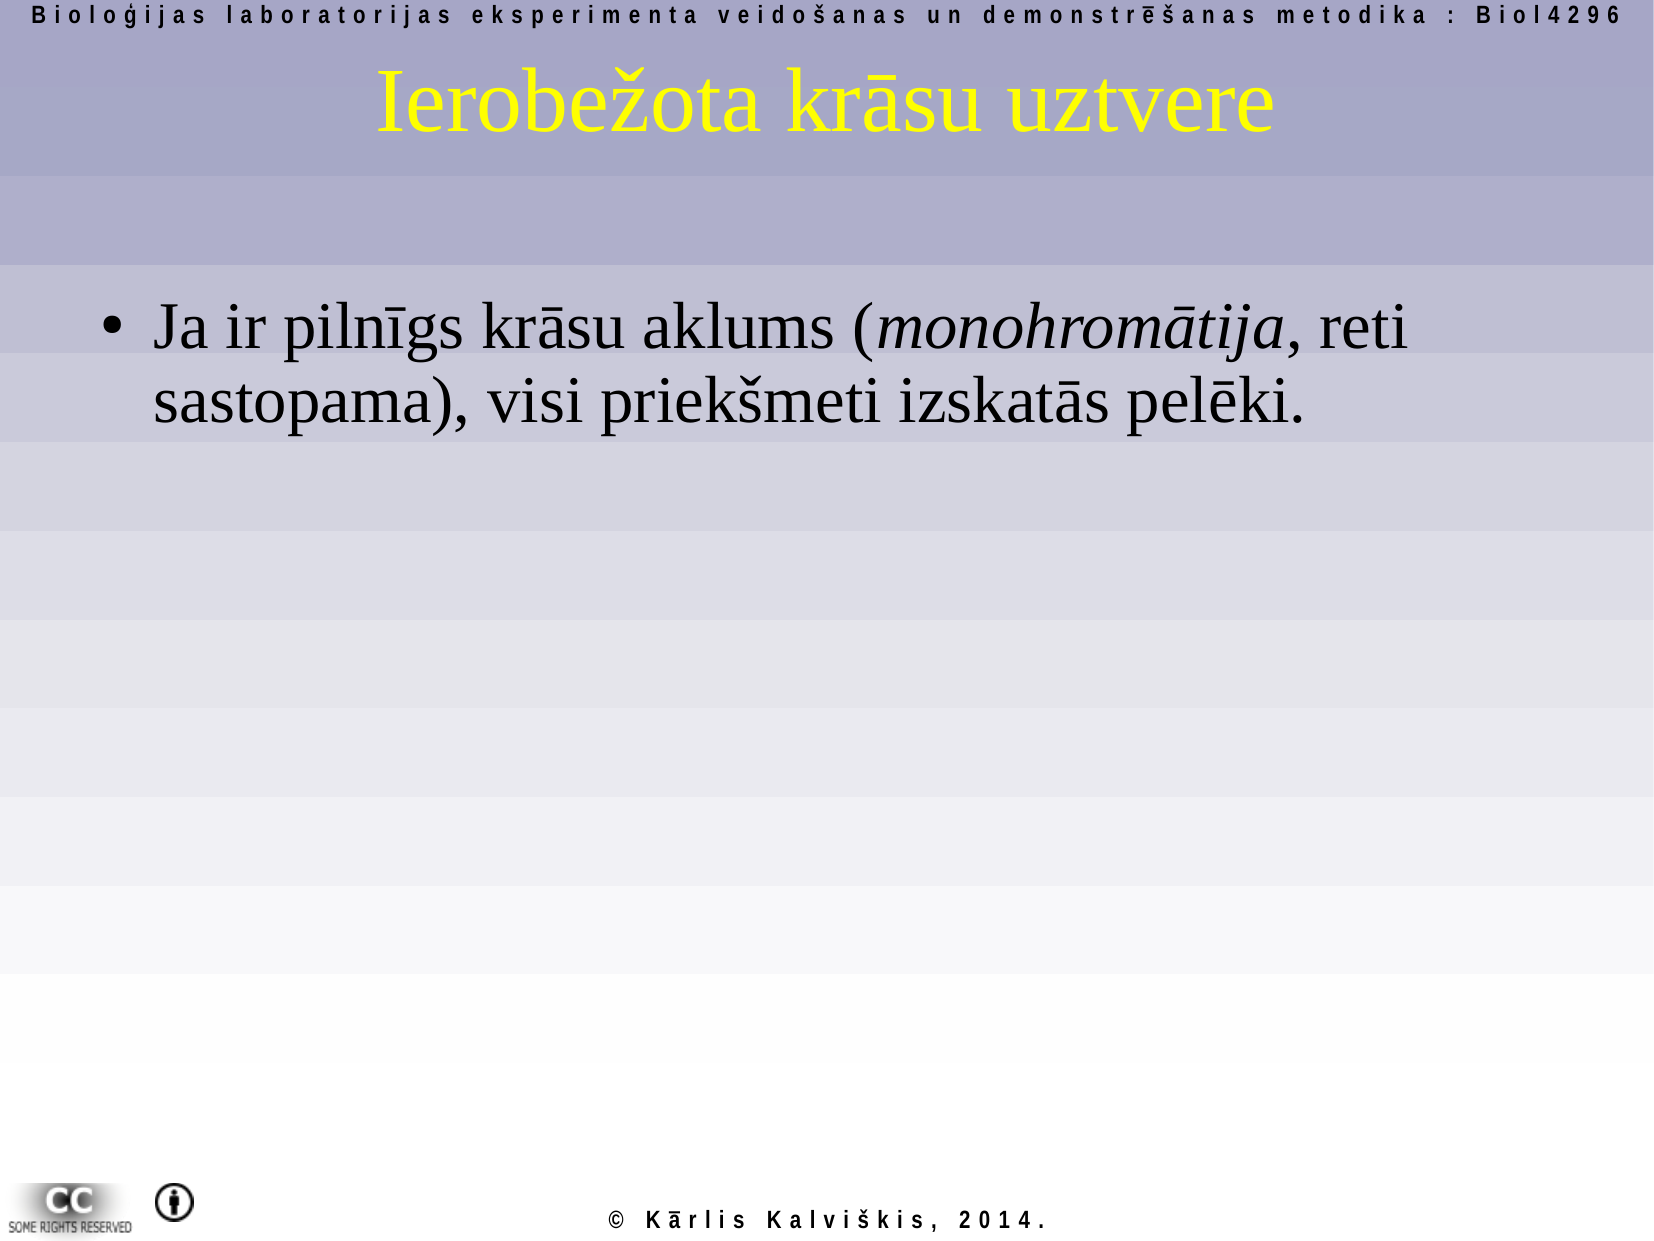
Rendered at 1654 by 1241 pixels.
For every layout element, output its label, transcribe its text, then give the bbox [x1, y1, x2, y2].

picture [0, 0, 1654, 1241]
title Ierobežota krāsu uztvere [29, 49, 1625, 296]
list Ja ir pilnīgs krāsu aklums (monohromātija, reti sastopama), visi priekšmeti izskatās pelēki. [82, 289, 1571, 1113]
